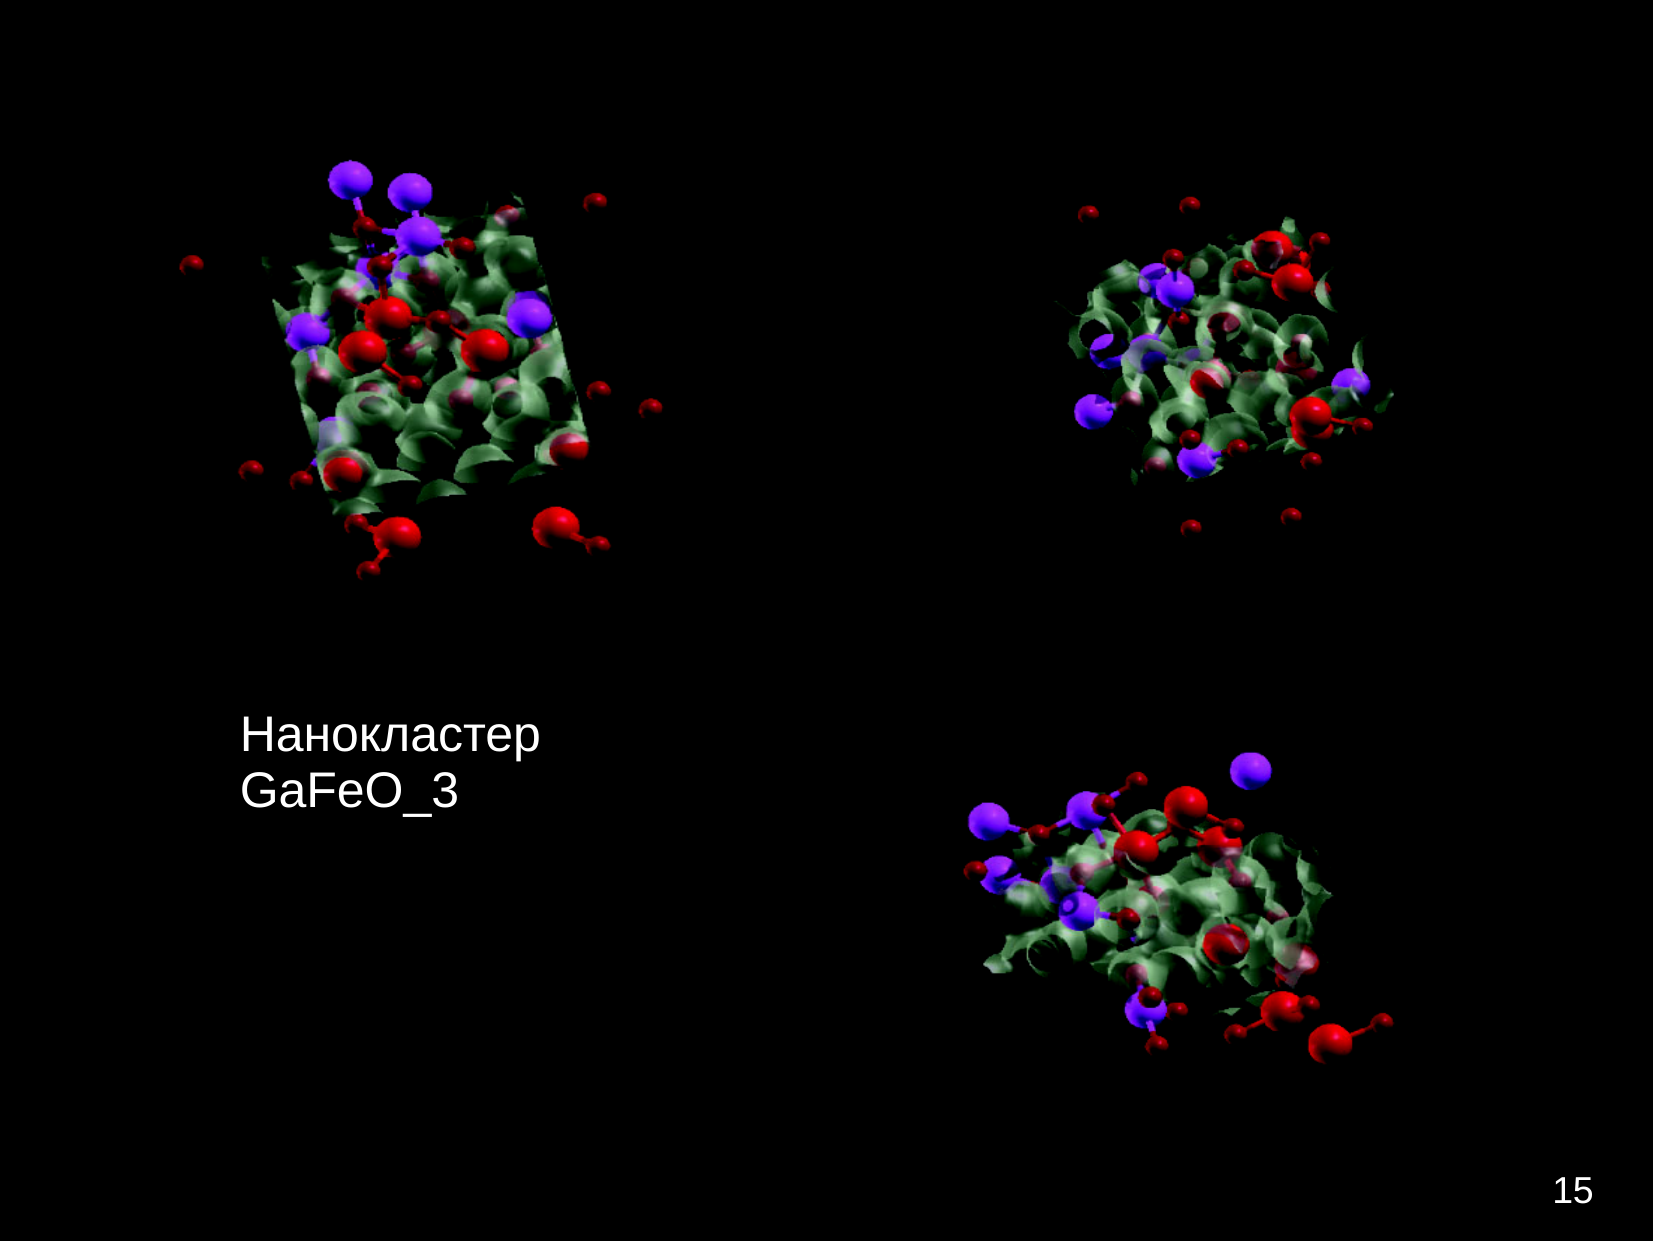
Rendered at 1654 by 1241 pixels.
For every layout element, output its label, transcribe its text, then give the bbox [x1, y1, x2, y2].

text_box 15 [1537, 1162, 1653, 1220]
text_box Нанокластер GaFeO_3 [225, 698, 751, 826]
picture [66, 37, 788, 676]
picture [825, 68, 1538, 1218]
